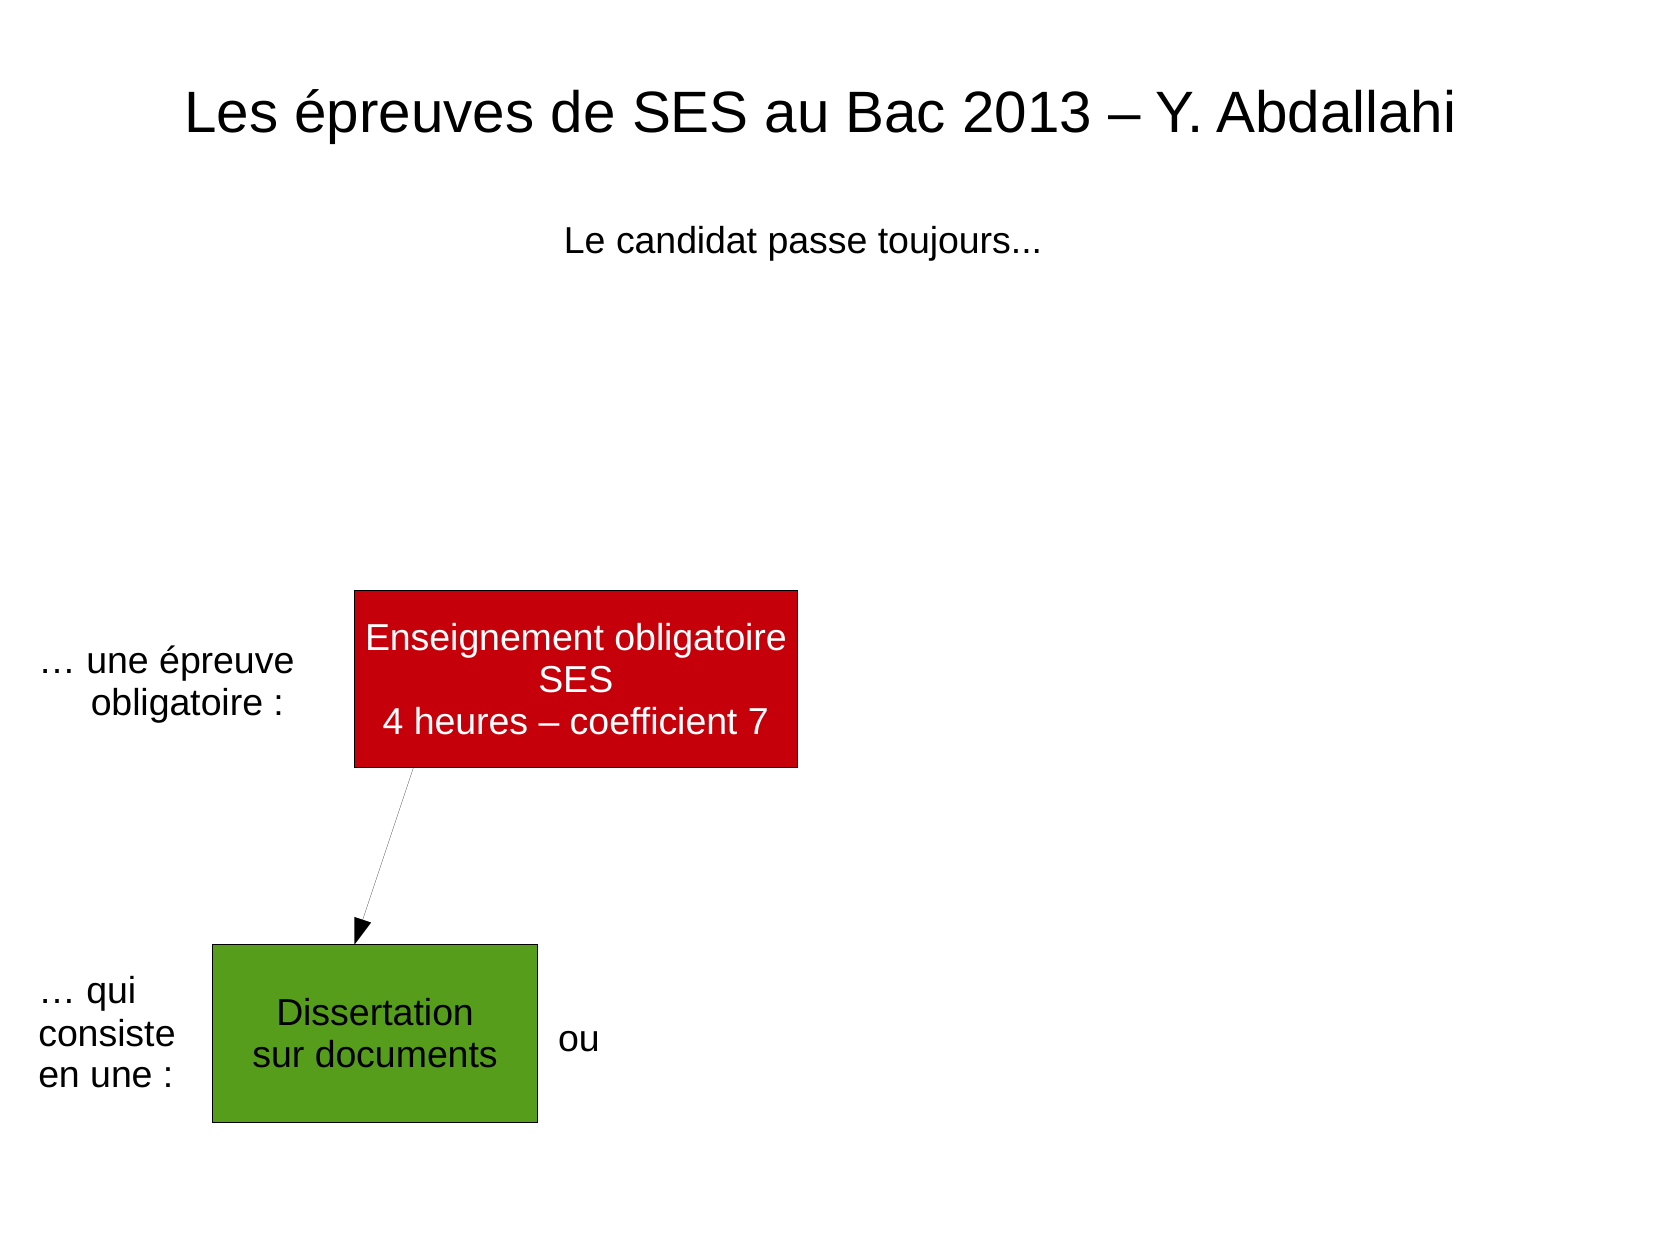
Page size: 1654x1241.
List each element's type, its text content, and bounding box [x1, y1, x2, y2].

text_box … une épreuve obligatoire : [23, 631, 321, 731]
text_box Le candidat passe toujours... [549, 212, 1059, 270]
text_box Enseignement obligatoire SES 4 heures – coefficient 7 [354, 590, 798, 768]
text_box … qui consiste en une : [23, 962, 191, 1104]
title Les épreuves de SES au Bac 2013 – Y. Abdallahi [76, 53, 1566, 172]
text_box ou [543, 1009, 615, 1067]
text_box Dissertation sur documents [212, 944, 538, 1123]
